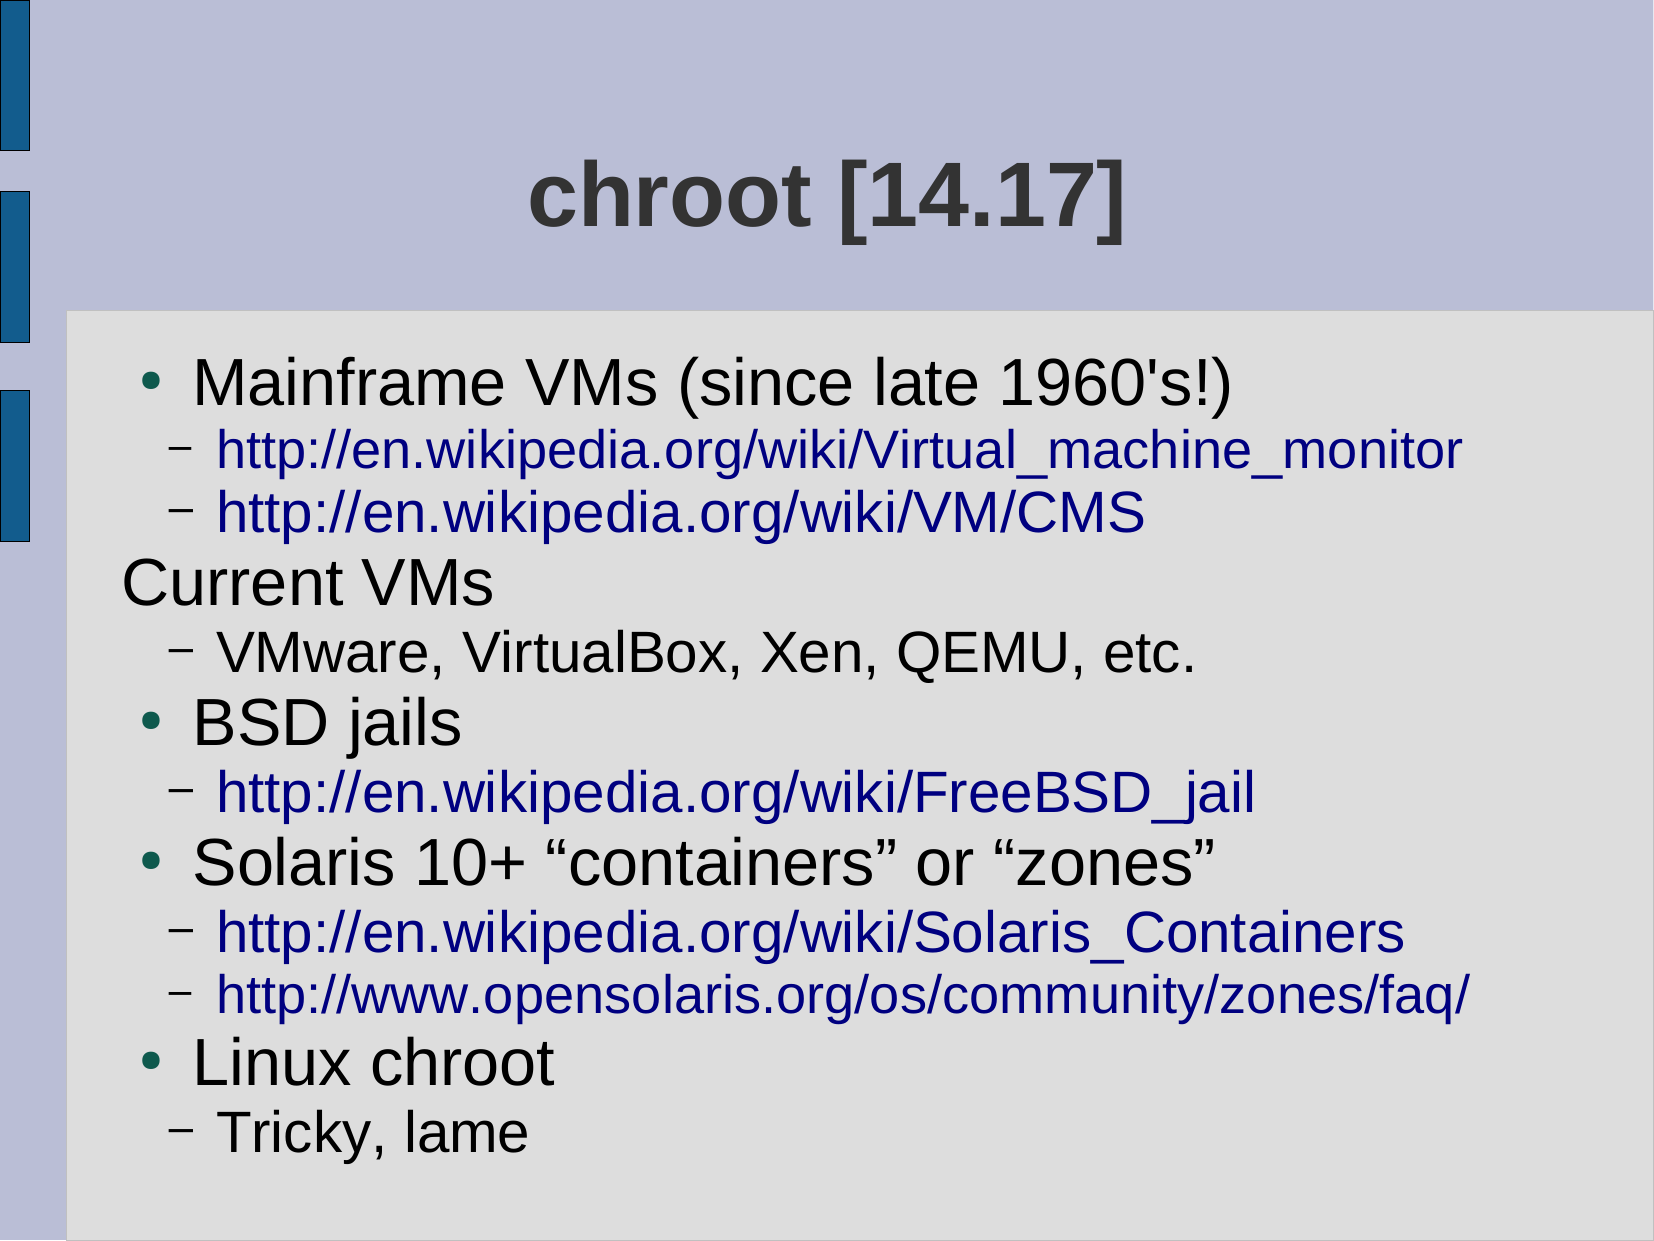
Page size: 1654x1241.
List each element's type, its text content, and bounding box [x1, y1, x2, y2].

title chroot [14.17] [121, 98, 1534, 291]
list Mainframe VMs (since late 1960's!) http://en.wikipedia.org/wiki/Virtual_machine_monitor http://en.wikipedia.org/wiki/VM/CMS Current VMs VMware, VirtualBox, Xen, QEMU, etc. BSD jails http://en.wikipedia.org/wiki/FreeBSD_jail Solaris 10+ “containers” or “zones” http://en.wikipedia.org/wiki/Solaris_Containers http://www.opensolaris.org/os/community/zones/faq/ Linux chroot Tricky, lame [121, 344, 1534, 1165]
